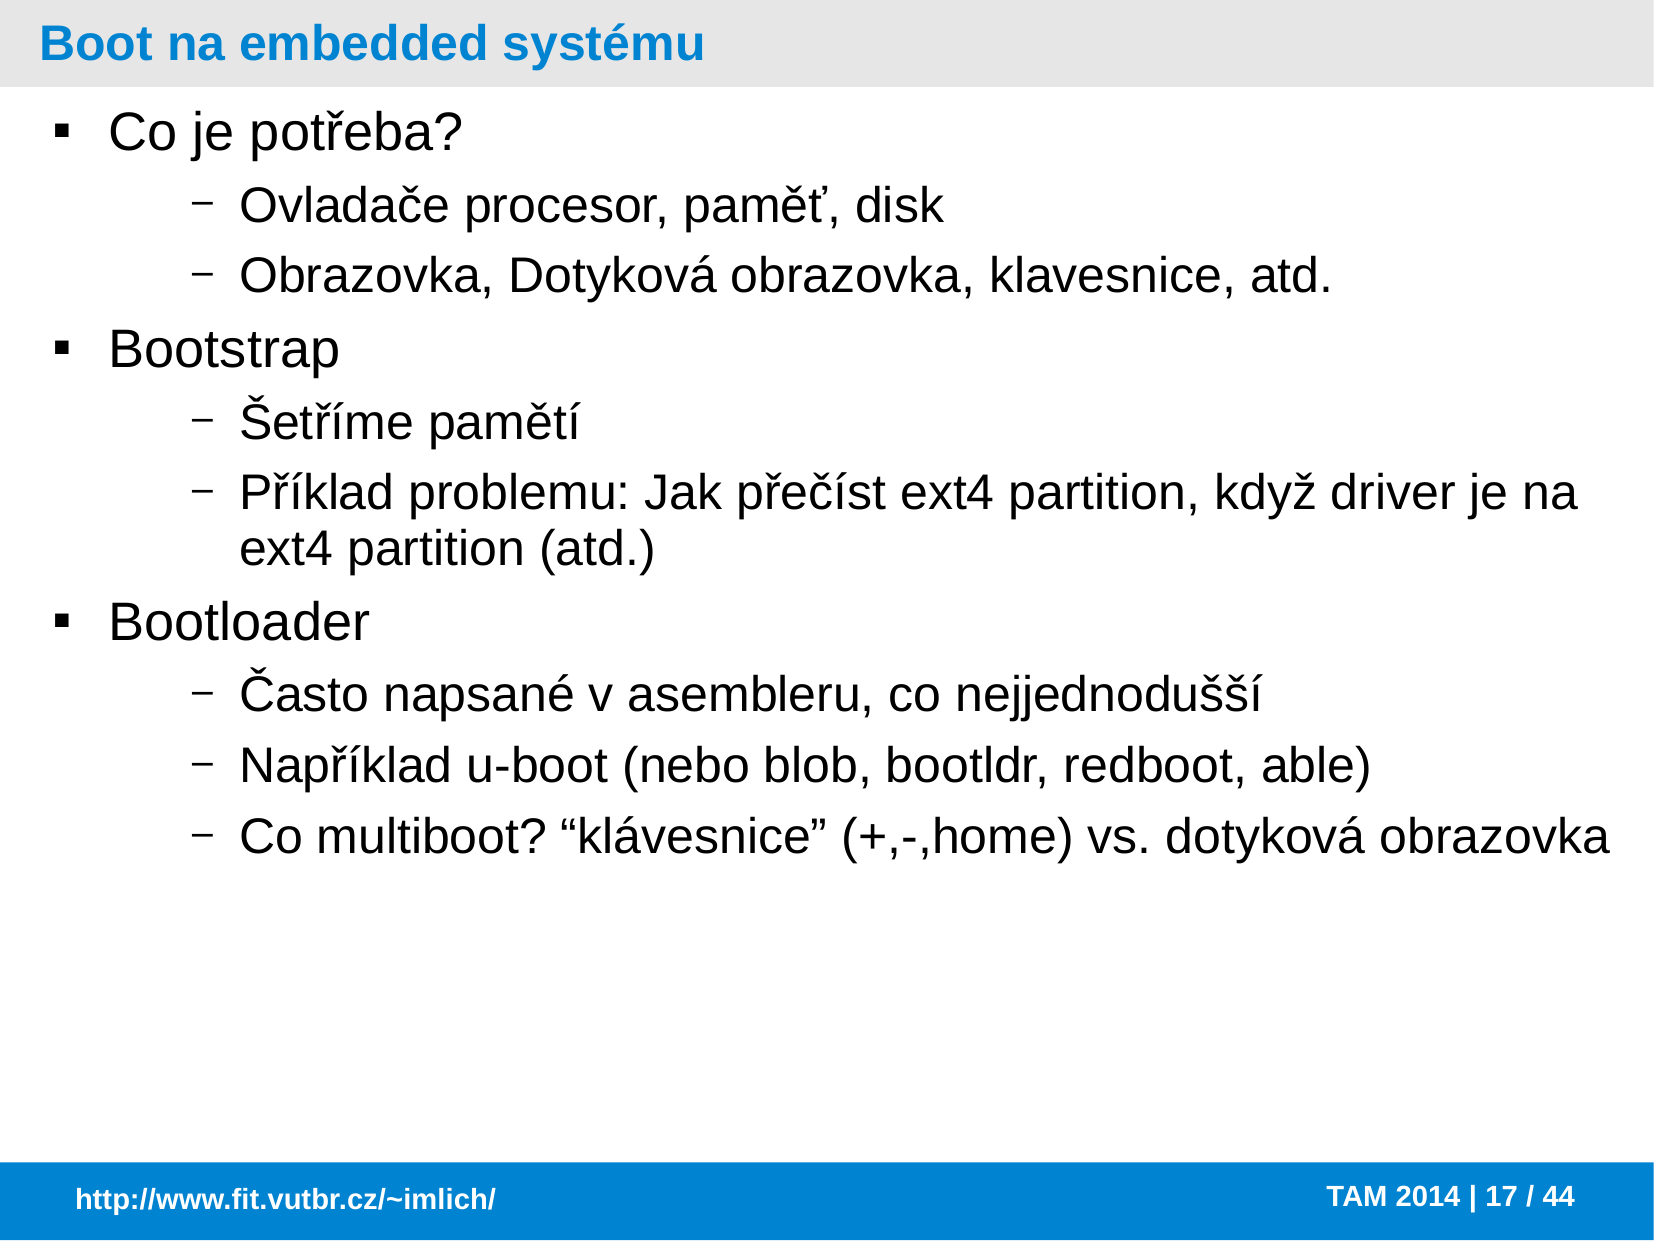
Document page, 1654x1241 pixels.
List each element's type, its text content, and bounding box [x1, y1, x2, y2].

list Co je potřeba? Ovladače procesor, paměť, disk Obrazovka, Dotyková obrazovka, klavesnice, atd. Bootstrap Šetříme pamětí Příklad problemu: Jak přečíst ext4 partition, když driver je na ext4 partition (atd.) Bootloader Často napsané v asembleru, co nejjednodušší Například u-boot (nebo blob, bootldr, redboot, able) Co multiboot? “klávesnice” (+,-,home) vs. dotyková obrazovka [37, 101, 1613, 1163]
title Boot na embedded systému [39, 5, 1615, 81]
